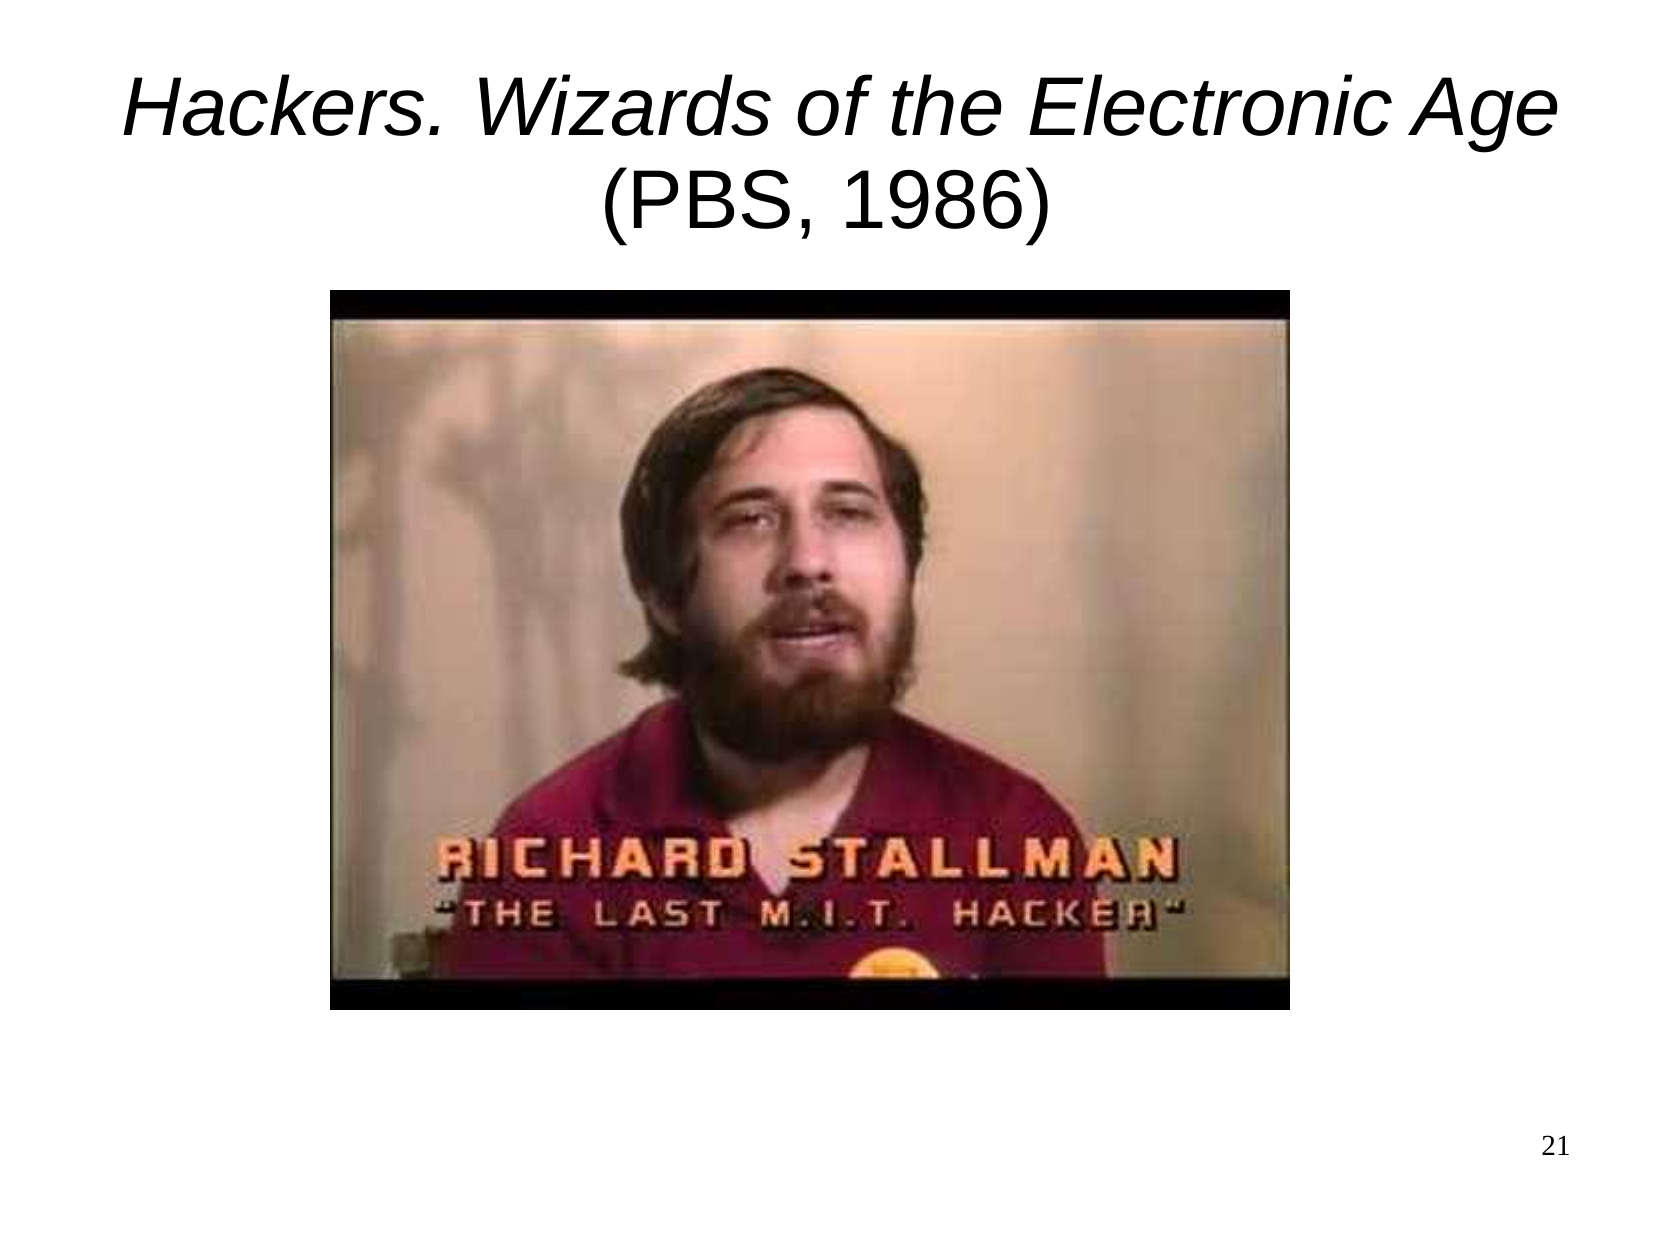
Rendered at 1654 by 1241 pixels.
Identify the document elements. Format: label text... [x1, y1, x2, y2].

picture [330, 290, 1290, 1010]
title Hackers. Wizards of the Electronic Age (PBS, 1986) [82, 49, 1571, 257]
